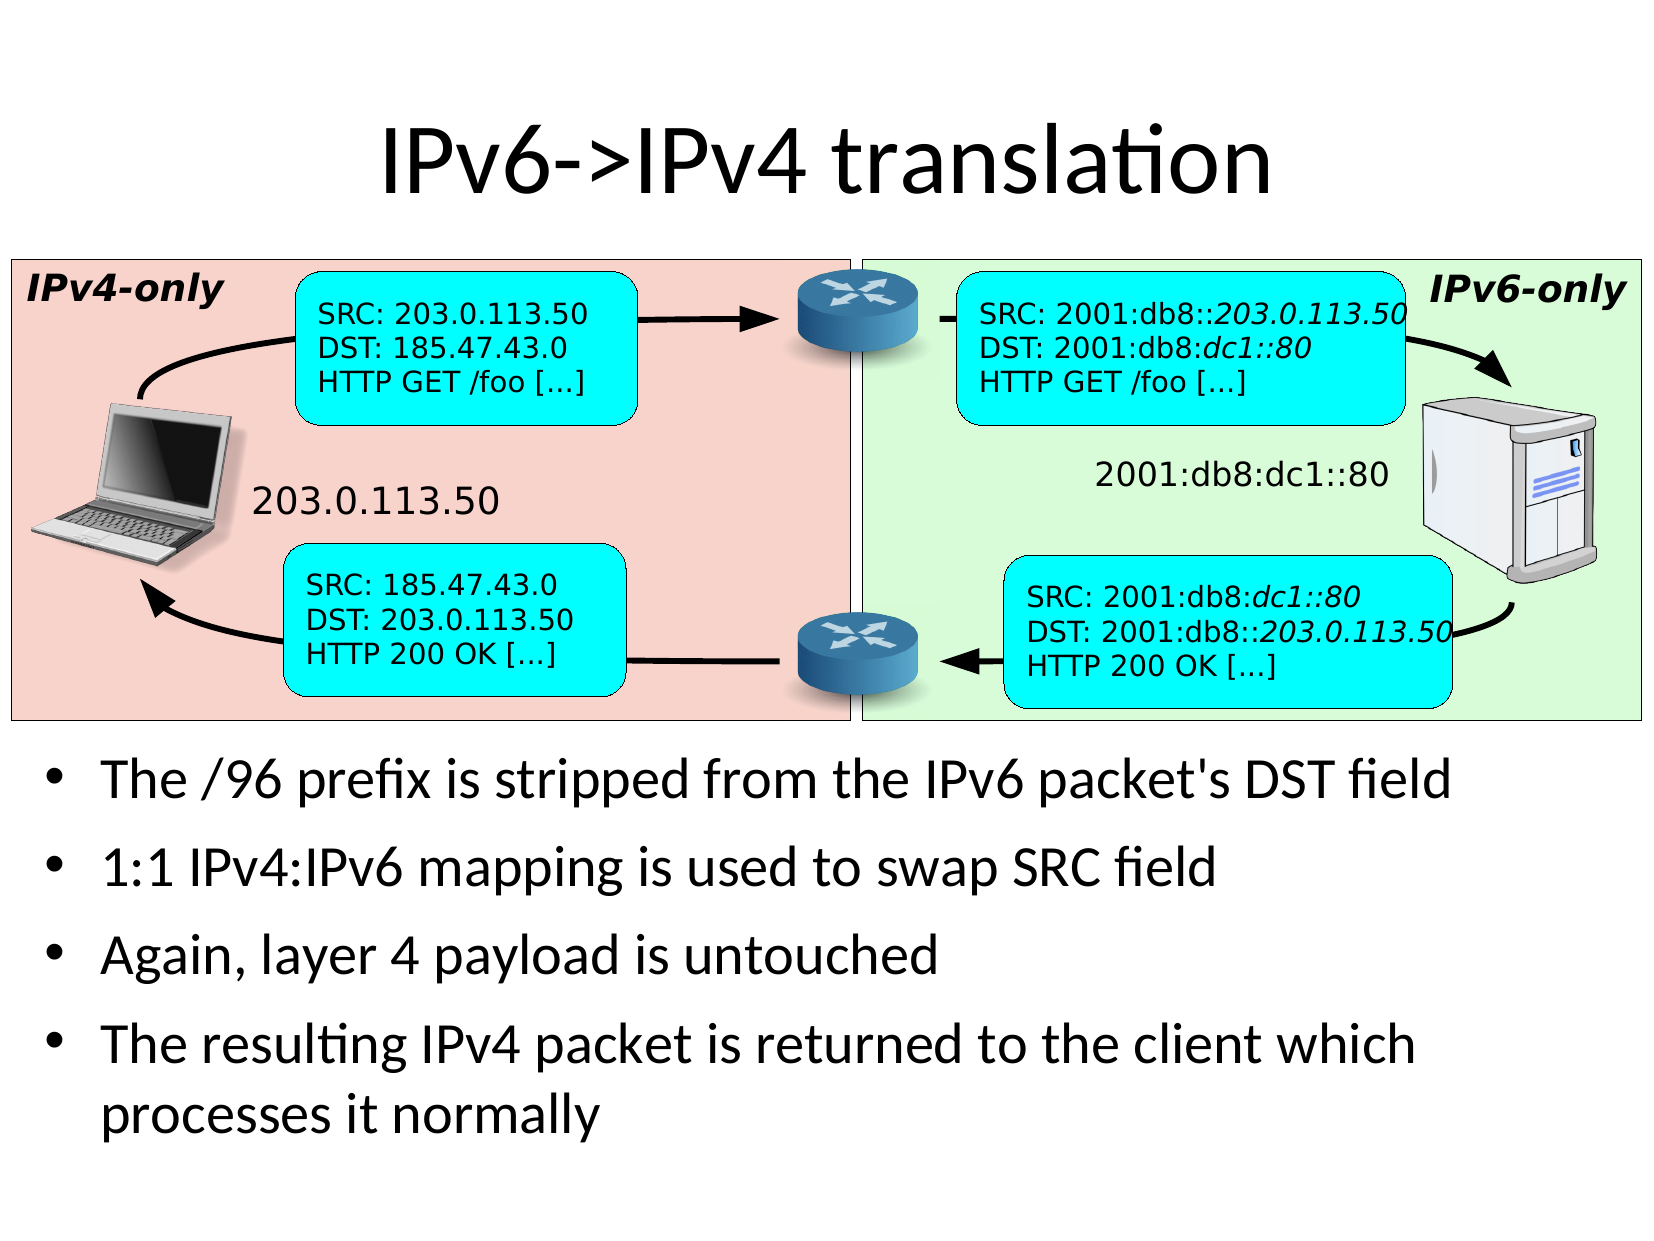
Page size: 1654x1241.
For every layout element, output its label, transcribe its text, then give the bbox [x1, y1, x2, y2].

picture [779, 259, 940, 378]
text_box SRC: 2001:db8::203.0.113.50 DST: 2001:db8:dc1::80 HTTP GET /foo [...] [956, 271, 1406, 426]
title IPv6->IPv4 translation [82, 49, 1571, 257]
picture [1405, 387, 1619, 603]
text_box [11, 259, 779, 721]
text_box SRC: 185.47.43.0 DST: 203.0.113.50 HTTP 200 OK [...] [283, 543, 627, 697]
text_box [142, 320, 851, 658]
text_box IPv4-only [11, 259, 239, 319]
text_box IPv6-only [1414, 260, 1642, 319]
text_box SRC: 2001:db8:dc1::80 DST: 2001:db8::203.0.113.50 HTTP 200 OK [...] [1003, 555, 1453, 709]
text_box [1453, 603, 1508, 631]
list The /96 prefix is stripped from the IPv6 packet's DST field 1:1 IPv4:IPv6 mapping is used to swap SRC field Again, layer 4 payload is untouched The resulting IPv4 packet is returned to the client which processes it normally [29, 732, 1625, 1241]
text_box SRC: 203.0.113.50 DST: 185.47.43.0 HTTP GET /foo [...] [295, 271, 638, 426]
picture [26, 399, 254, 579]
text_box [940, 259, 1642, 721]
picture [779, 602, 940, 721]
text_box [1406, 342, 1508, 387]
text_box 2001:db8:dc1::80 [1079, 448, 1406, 503]
text_box [862, 322, 1405, 660]
text_box 203.0.113.50 [236, 472, 516, 531]
